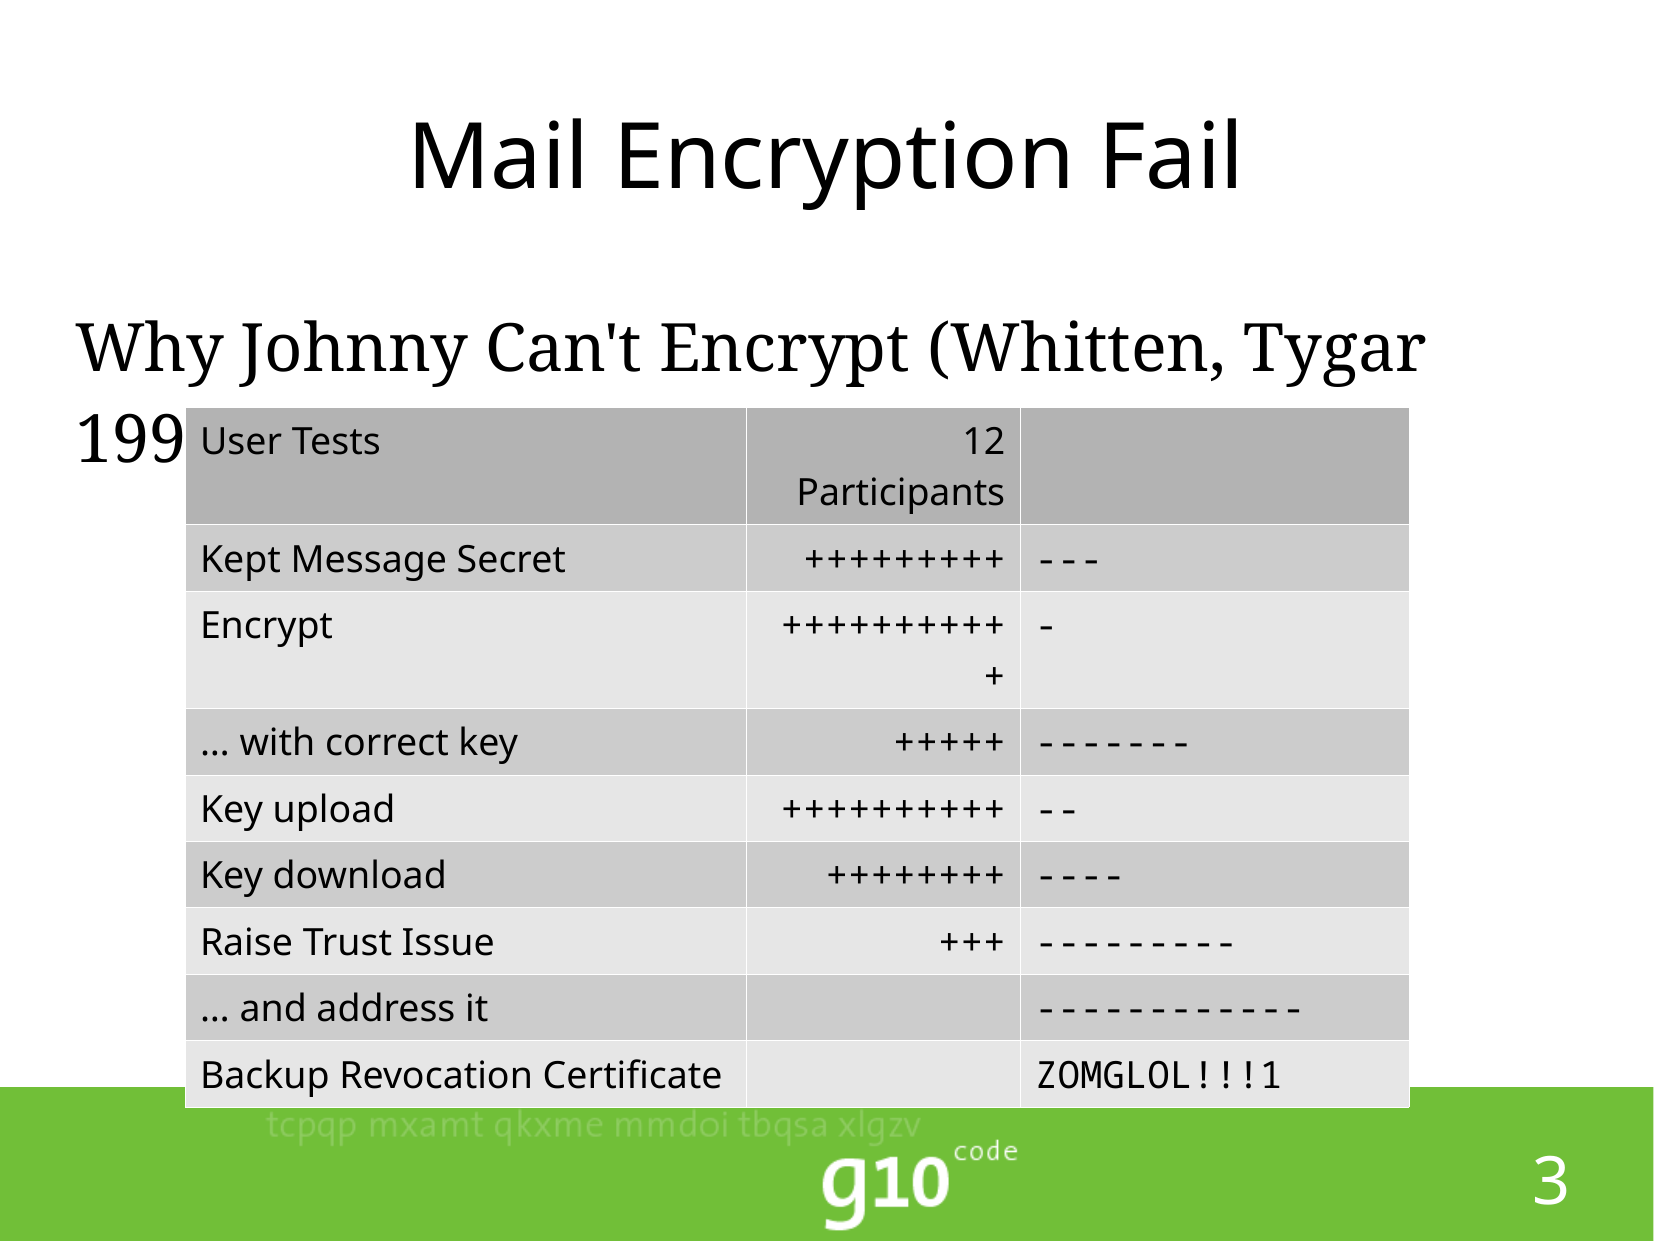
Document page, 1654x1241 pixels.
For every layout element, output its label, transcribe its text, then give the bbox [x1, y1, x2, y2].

table_cell ZOMGLOL!!!1 [1021, 1041, 1409, 1107]
picture [0, 1087, 1654, 1241]
table_cell … with correct key [186, 709, 746, 775]
table_cell +++++ [747, 709, 1020, 775]
table_cell --------- [1021, 908, 1409, 974]
table_cell ++++++++++ [747, 776, 1020, 841]
title Mail Encryption Fail [82, 49, 1571, 257]
table_cell Kept Message Secret [186, 525, 746, 591]
table_cell ---- [1021, 842, 1409, 907]
table_cell Raise Trust Issue [186, 908, 746, 974]
table_header User Tests [186, 408, 746, 524]
table_header [1021, 408, 1409, 524]
list Why Johnny Can't Encrypt (Whitten, Tygar 1999): [75, 300, 1564, 1119]
table_cell Key upload [186, 776, 746, 841]
table_cell Backup Revocation Certificate [186, 1041, 746, 1107]
table_cell [747, 1041, 1020, 1107]
table_cell +++++++++++ [747, 592, 1020, 708]
table_cell --- [1021, 525, 1409, 591]
table_cell Key download [186, 842, 746, 907]
table_cell ++++++++ [747, 842, 1020, 907]
table_cell … and address it [186, 975, 746, 1040]
table_header 12 Participants [747, 408, 1020, 524]
table_cell ------------ [1021, 975, 1409, 1040]
table_cell Encrypt [186, 592, 746, 708]
table_cell +++++++++ [747, 525, 1020, 591]
table_cell -- [1021, 776, 1409, 841]
table_cell - [1021, 592, 1409, 708]
table_cell [747, 975, 1020, 1040]
table_cell +++ [747, 908, 1020, 974]
table_cell ------- [1021, 709, 1409, 775]
